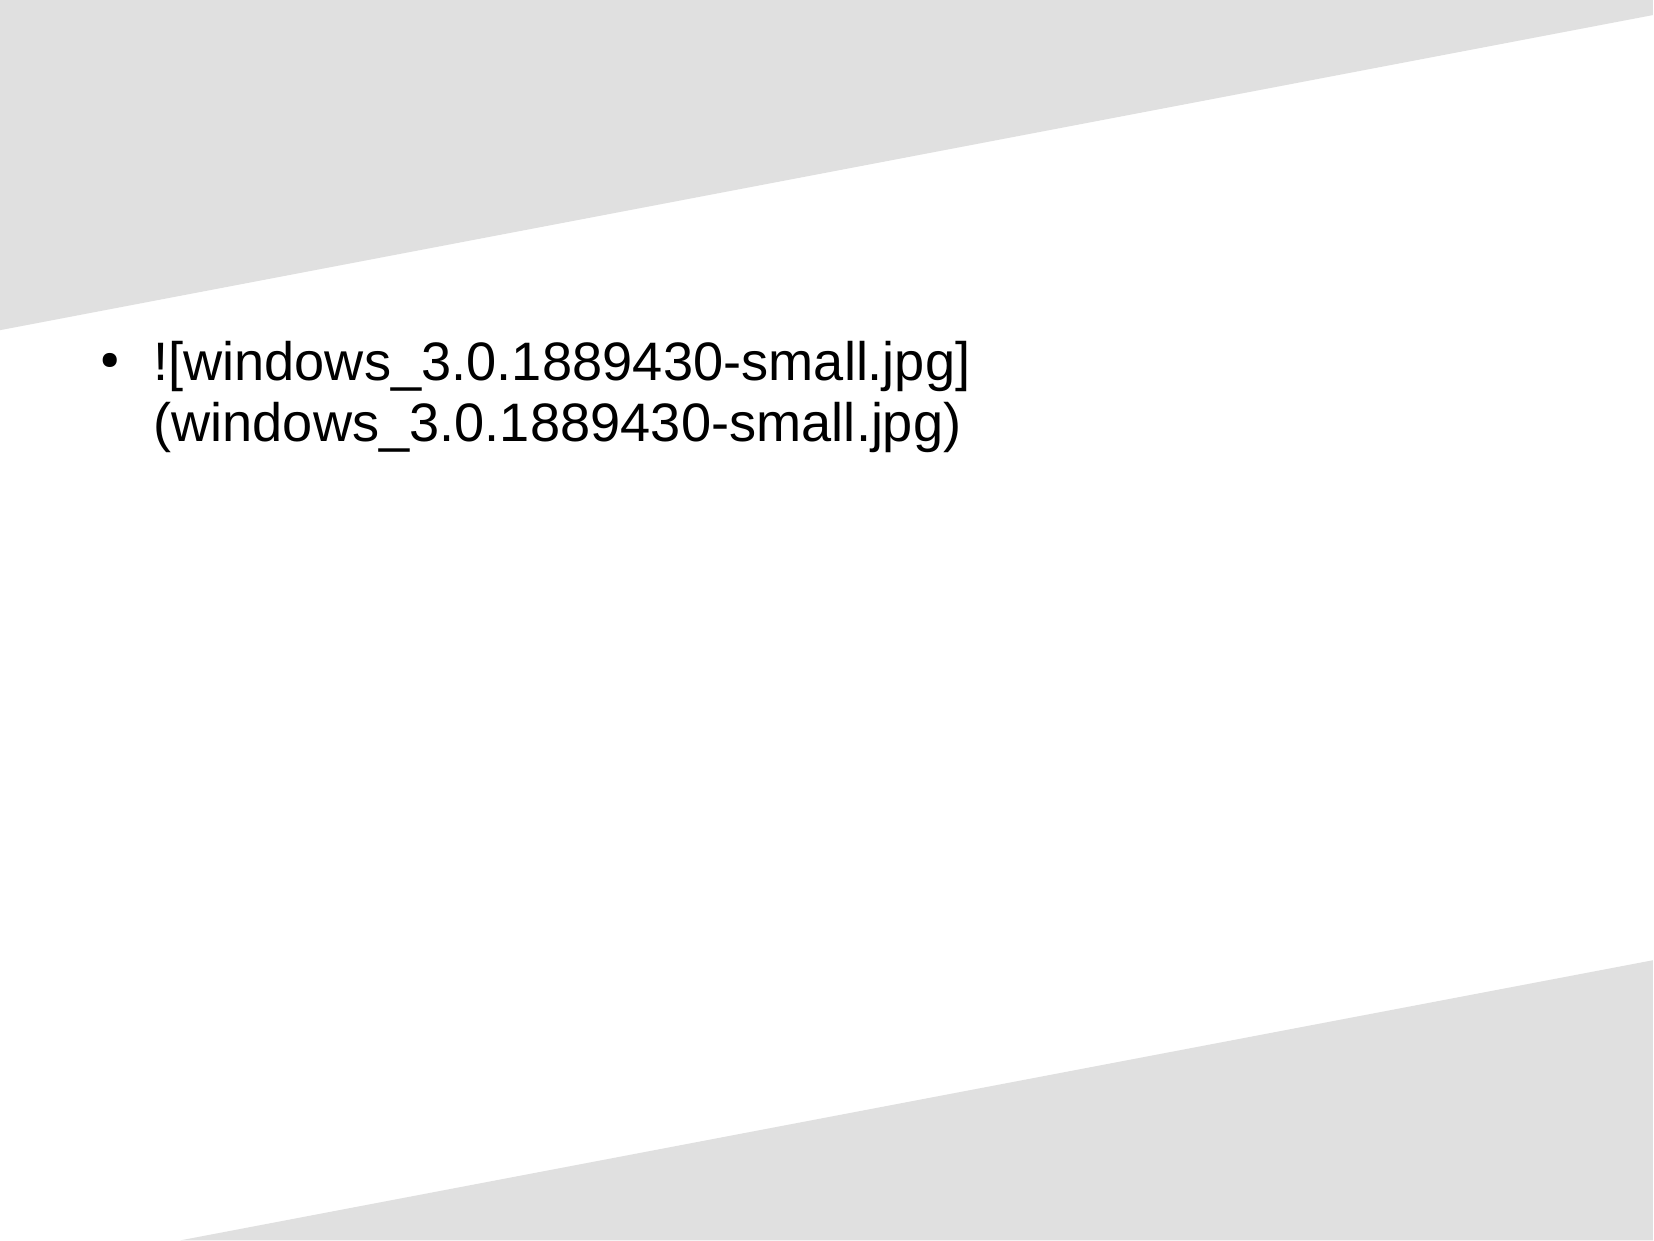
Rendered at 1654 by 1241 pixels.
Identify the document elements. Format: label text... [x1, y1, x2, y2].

list ![windows_3.0.1889430-small.jpg](windows_3.0.1889430-small.jpg) [82, 331, 1538, 1052]
